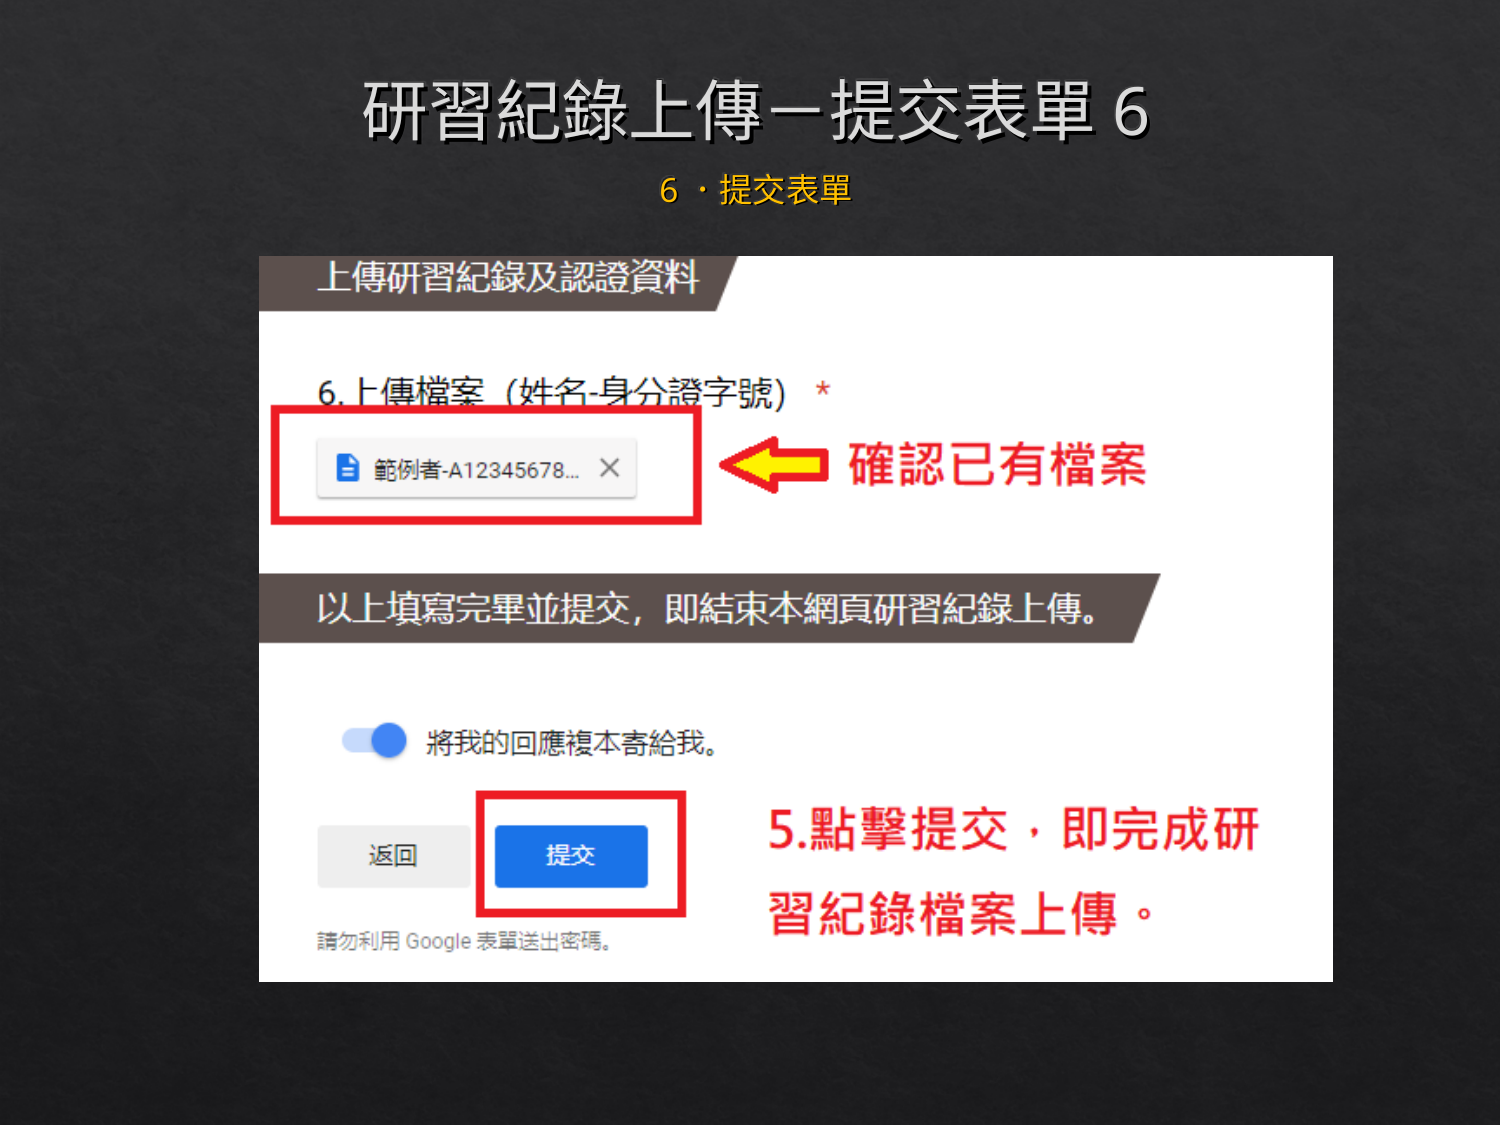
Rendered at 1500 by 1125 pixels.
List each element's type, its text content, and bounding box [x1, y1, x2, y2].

picture [259, 256, 1333, 982]
title 研習紀錄上傳－提交表單6 [0, 29, 1500, 189]
text_box 6．提交表單 [490, 139, 1022, 239]
